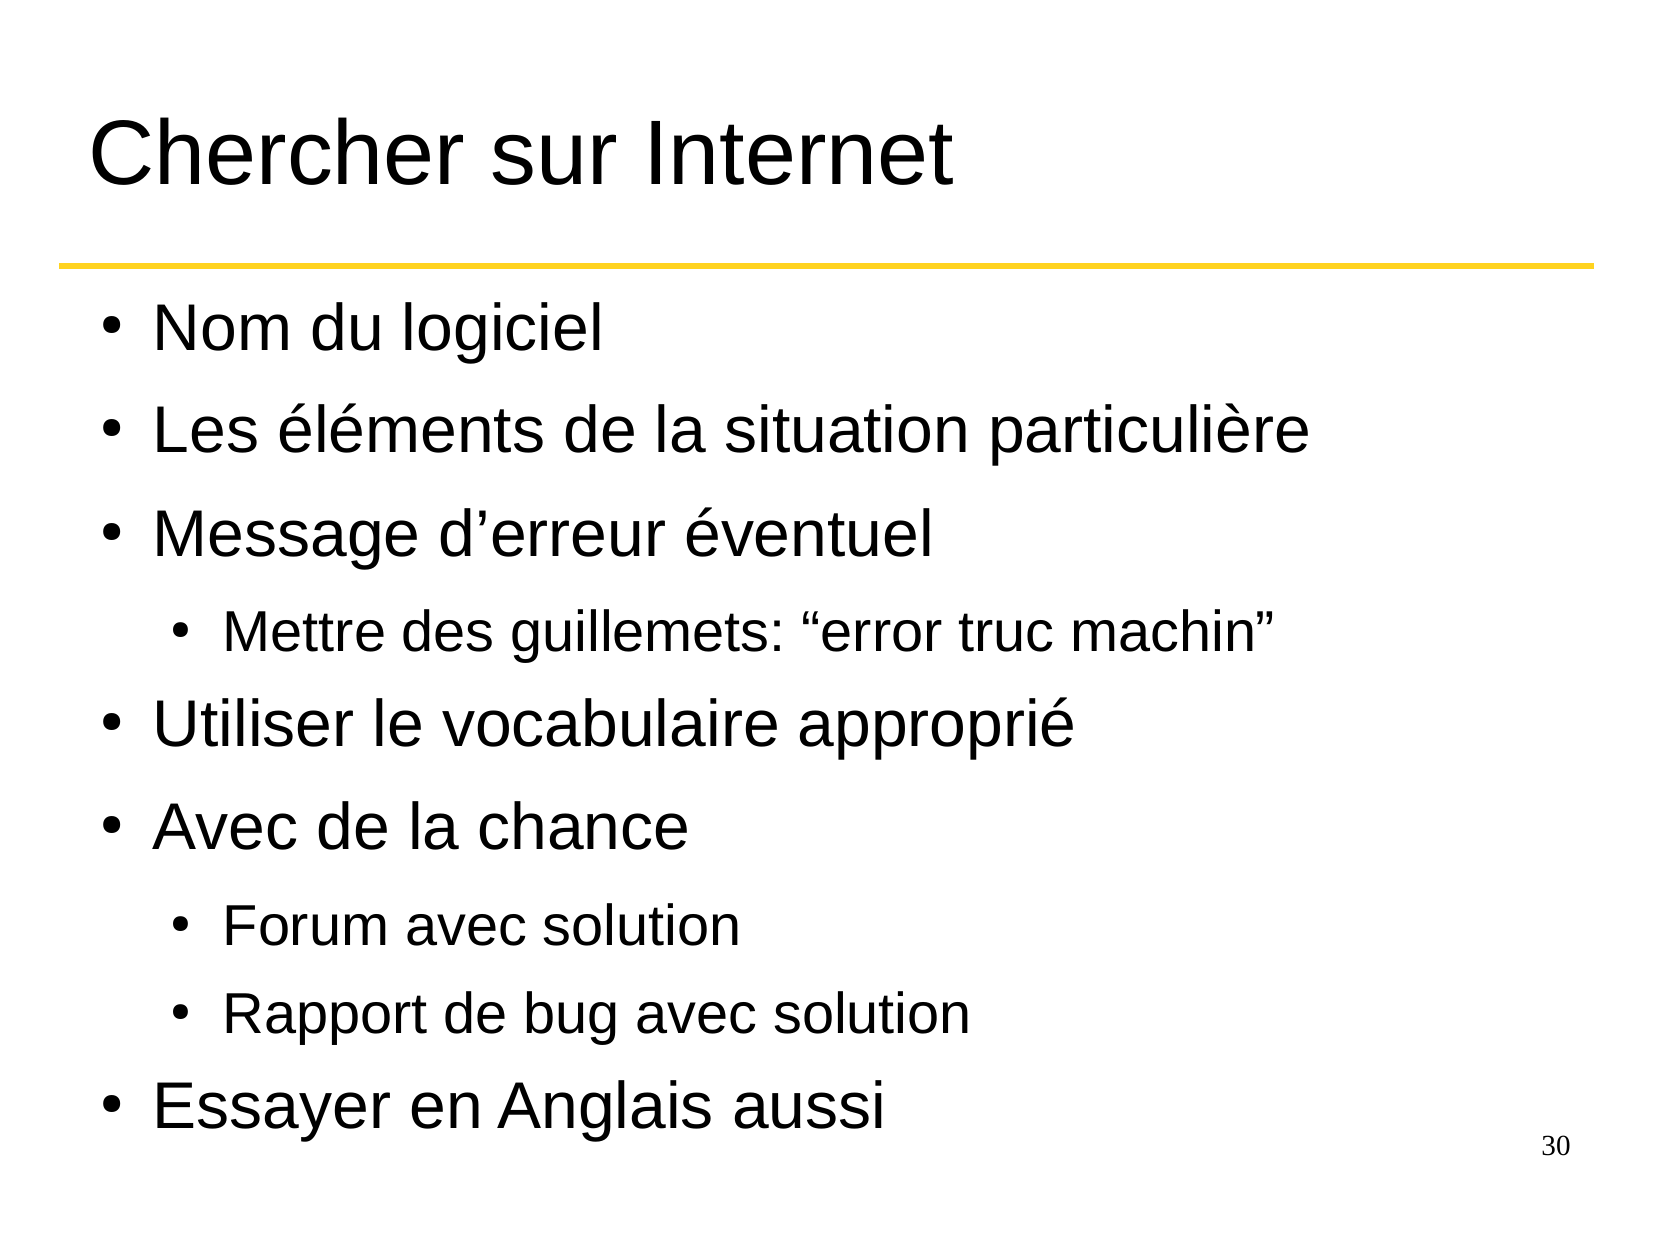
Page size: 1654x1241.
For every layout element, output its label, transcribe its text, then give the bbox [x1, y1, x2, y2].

list Nom du logiciel Les éléments de la situation particulière Message d’erreur éventuel Mettre des guillemets: “error truc machin” Utiliser le vocabulaire approprié Avec de la chance Forum avec solution Rapport de bug avec solution Essayer en Anglais aussi [82, 290, 1571, 1152]
title Chercher sur Internet [88, 49, 1571, 257]
